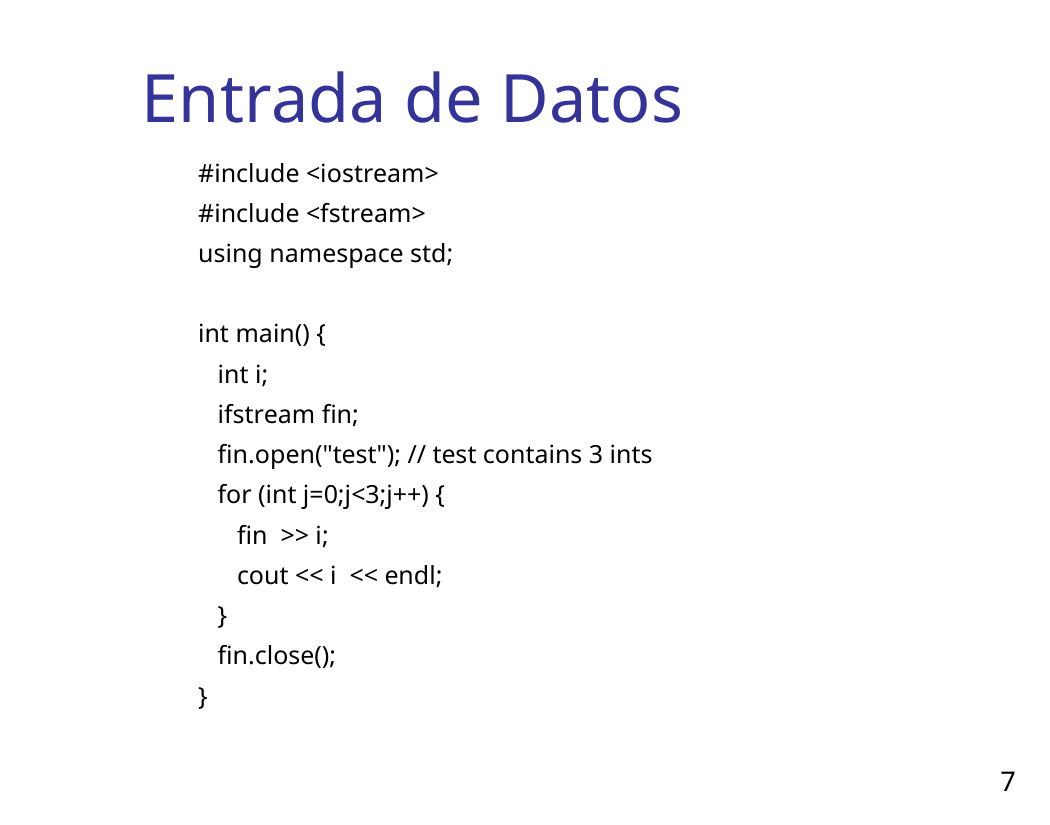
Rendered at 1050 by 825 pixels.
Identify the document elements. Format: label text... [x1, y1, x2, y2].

list #include <iostream> #include <fstream> using namespace std; int main() { int i; ifstream fin; fin.open("test"); // test contains 3 ints for (int j=0;j<3;j++) { fin >> i; cout << i << endl; } fin.close(); } [187, 150, 1024, 733]
title Entrada de Datos [131, 27, 1026, 148]
